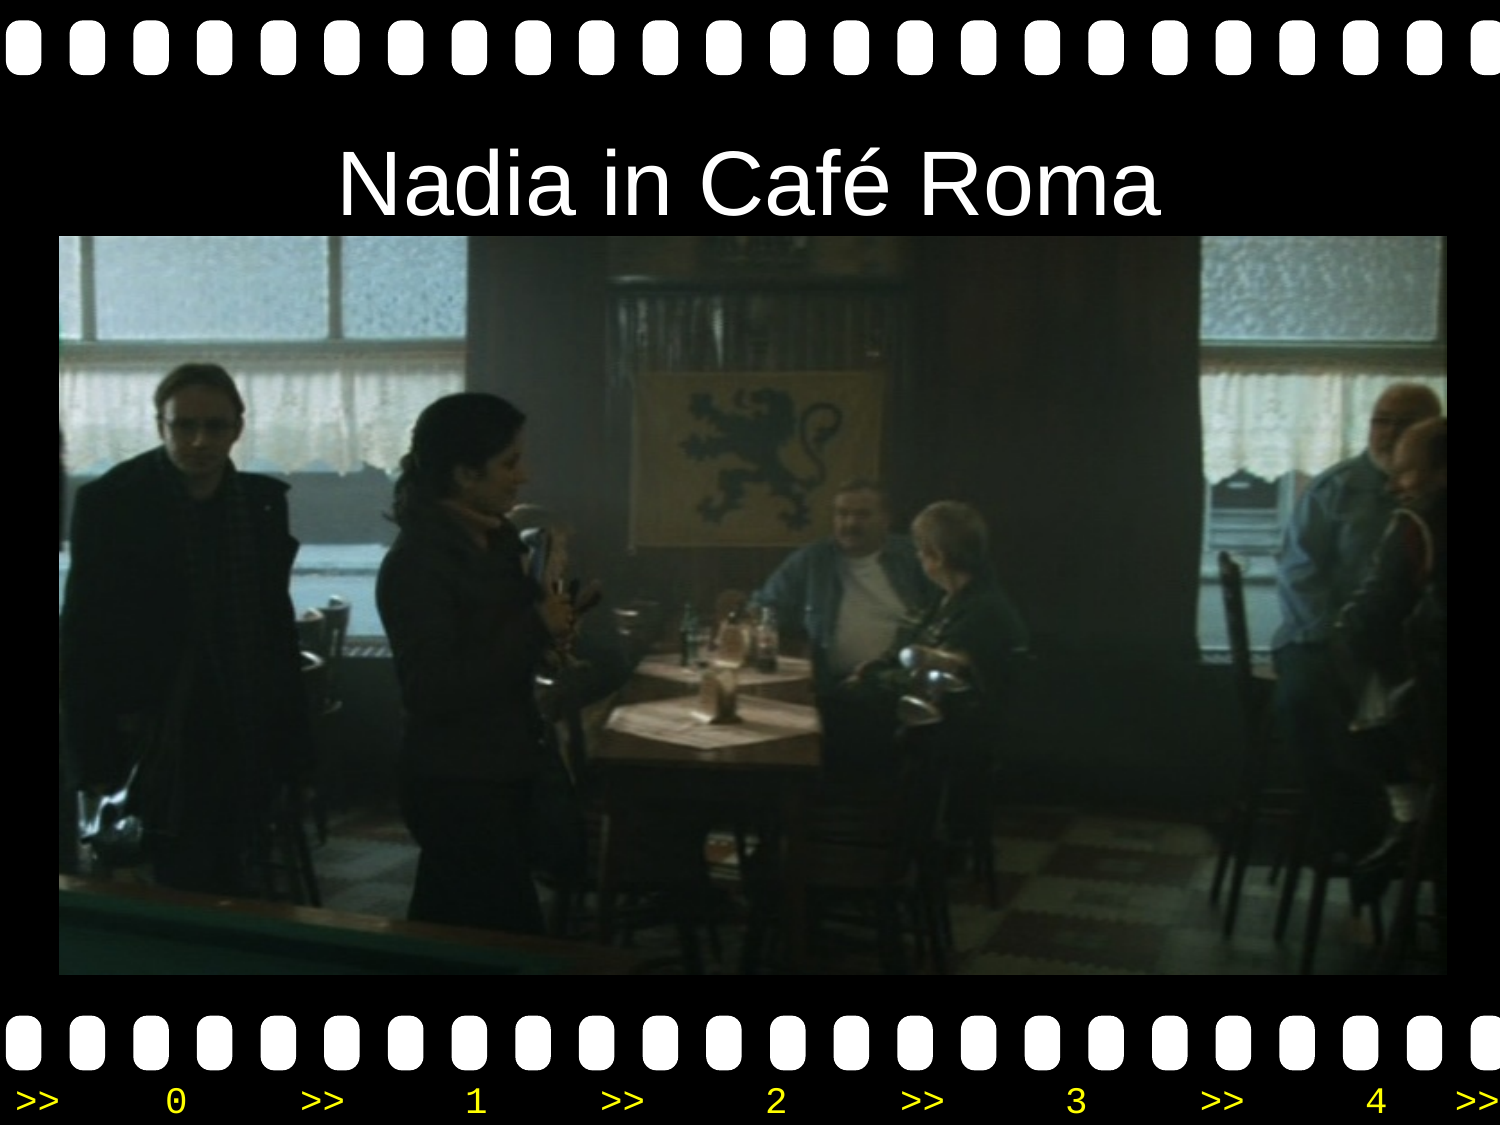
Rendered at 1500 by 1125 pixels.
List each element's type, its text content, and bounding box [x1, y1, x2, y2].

picture [59, 236, 1447, 975]
title Nadia in Café Roma [75, 97, 1426, 236]
